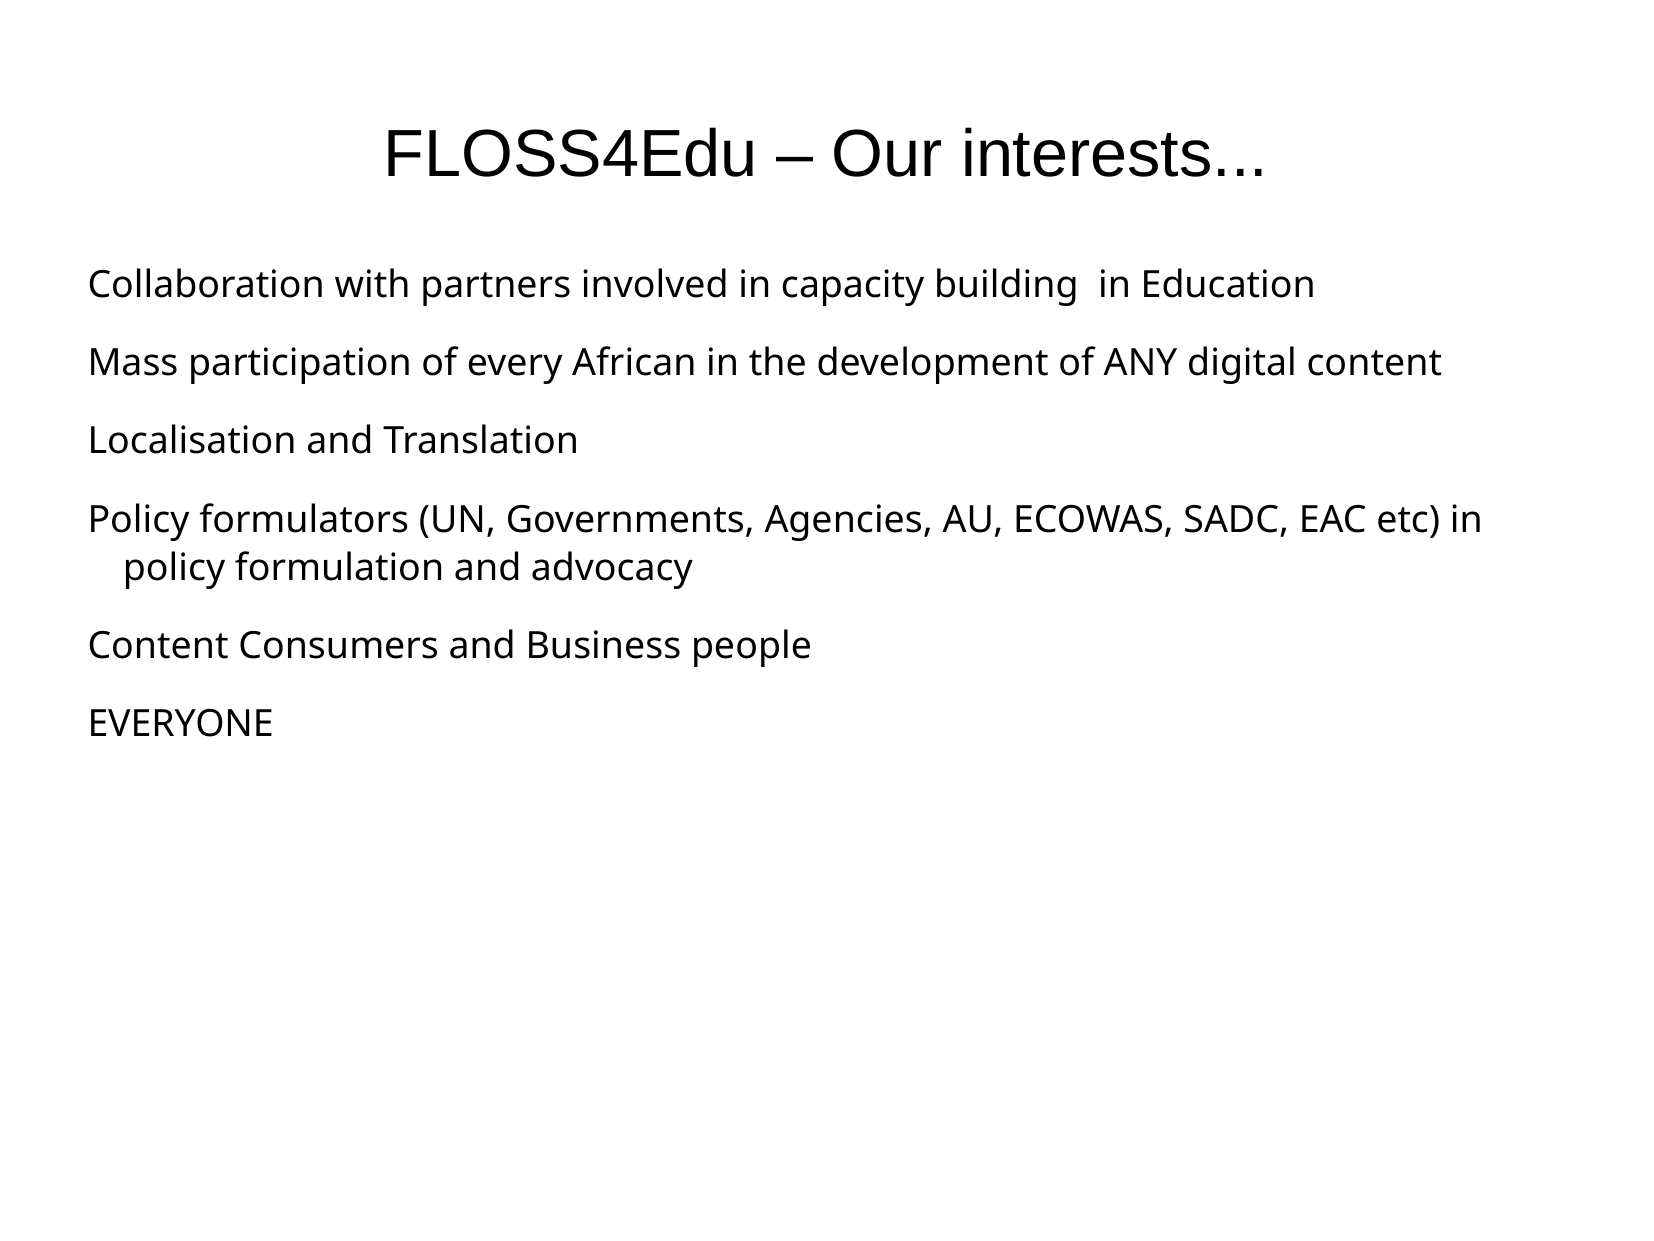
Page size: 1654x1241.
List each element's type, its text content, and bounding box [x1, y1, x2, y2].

title FLOSS4Edu – Our interests... [82, 49, 1571, 251]
text_box Collaboration with partners involved in capacity building in Education Mass participation of every African in the development of ANY digital content Localisation and Translation Policy formulators (UN, Governments, Agencies, AU, ECOWAS, SADC, EAC etc) in policy formulation and advocacy Content Consumers and Business people EVERYONE [37, 251, 1576, 807]
